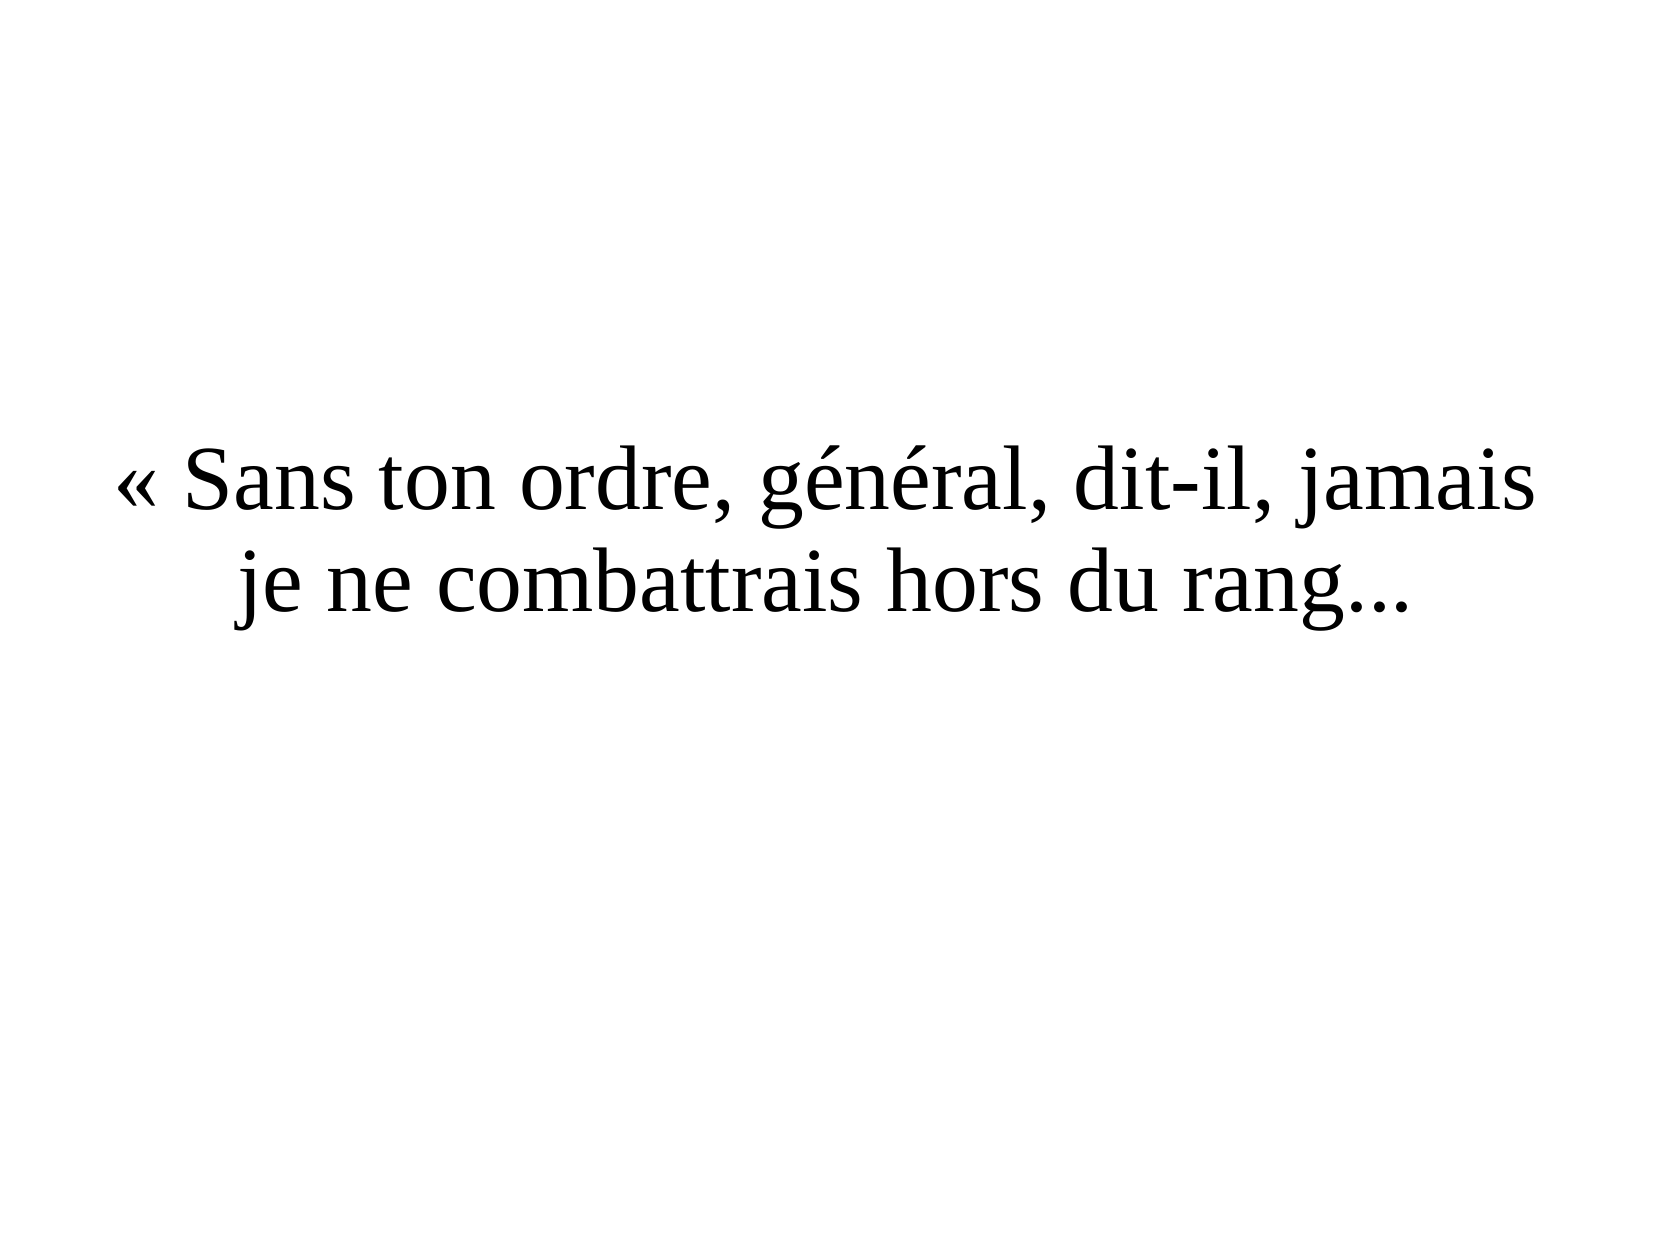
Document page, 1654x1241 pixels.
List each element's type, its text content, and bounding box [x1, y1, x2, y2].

subtitle « Sans ton ordre, général, dit-il, jamais je ne combattrais hors du rang... [82, 49, 1571, 1010]
